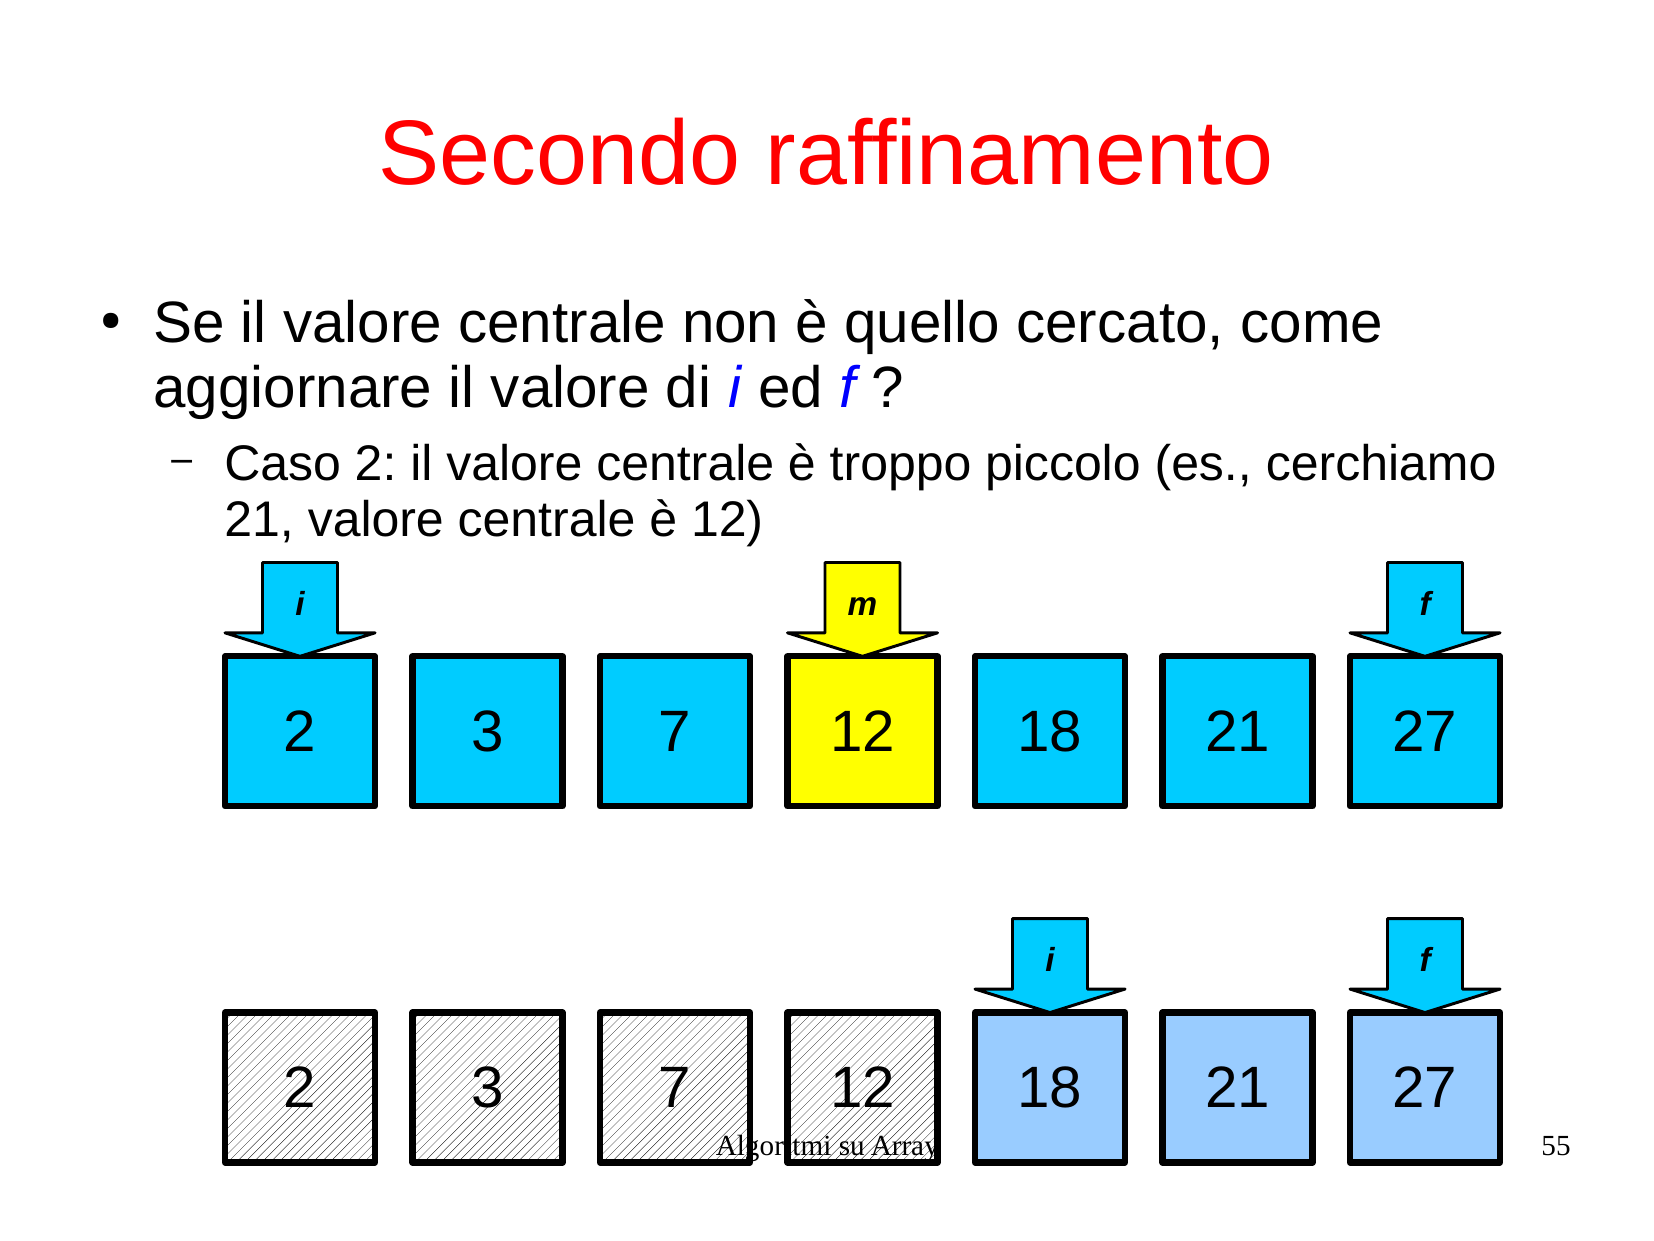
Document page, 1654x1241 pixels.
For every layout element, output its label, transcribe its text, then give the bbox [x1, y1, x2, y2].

text_box 7 [600, 1012, 751, 1163]
text_box 21 [1162, 656, 1313, 807]
text_box i [225, 562, 376, 657]
text_box 27 [1350, 1012, 1501, 1163]
text_box 27 [1350, 656, 1501, 807]
text_box 3 [412, 1012, 563, 1163]
text_box 18 [975, 1012, 1126, 1163]
text_box 21 [1162, 1012, 1313, 1163]
text_box f [1350, 918, 1501, 1013]
text_box 7 [600, 656, 751, 807]
text_box 2 [225, 656, 376, 807]
list Se il valore centrale non è quello cercato, come aggiornare il valore di i ed f ? Caso 2: il valore centrale è troppo piccolo (es., cerchiamo 21, valore centrale è 12) [82, 290, 1571, 1088]
text_box 12 [787, 1012, 938, 1163]
text_box 18 [975, 656, 1126, 807]
text_box 2 [225, 1012, 376, 1163]
text_box 12 [787, 656, 938, 807]
text_box i [975, 918, 1126, 1013]
text_box m [787, 562, 938, 657]
title Secondo raffinamento [82, 49, 1571, 257]
text_box 3 [412, 656, 563, 807]
text_box f [1350, 562, 1501, 657]
